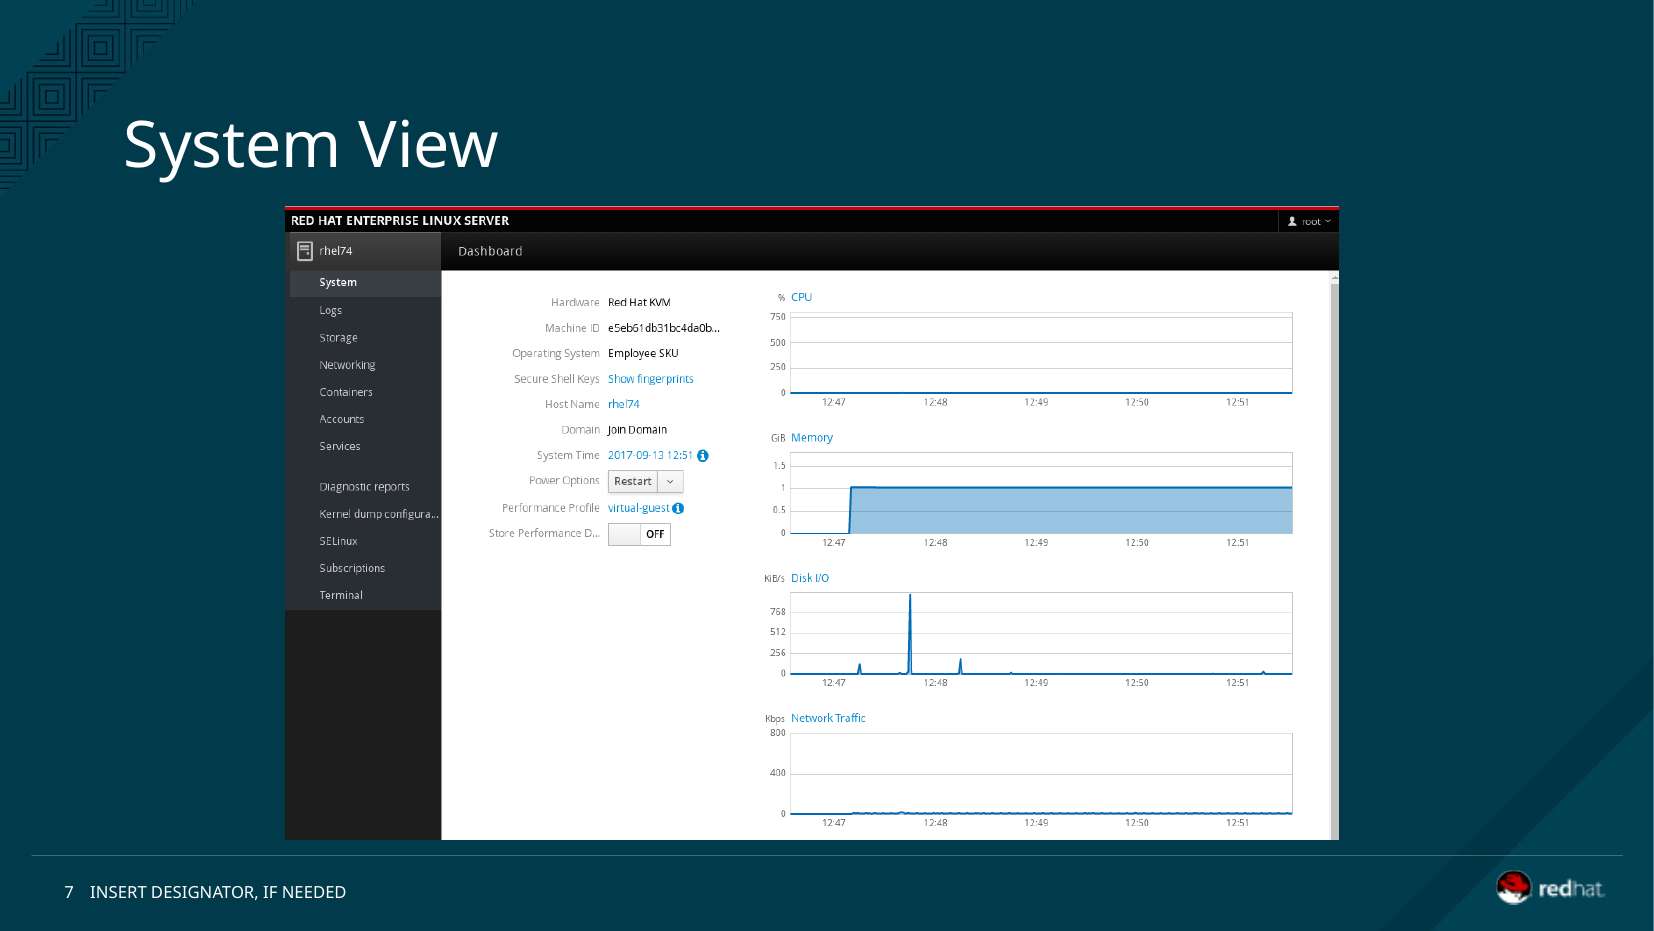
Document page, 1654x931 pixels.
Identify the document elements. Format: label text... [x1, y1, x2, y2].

picture [286, 207, 1338, 839]
picture [1540, 879, 1605, 897]
title System View [124, 0, 1530, 187]
picture [1497, 871, 1532, 904]
picture [70, 33, 74, 61]
